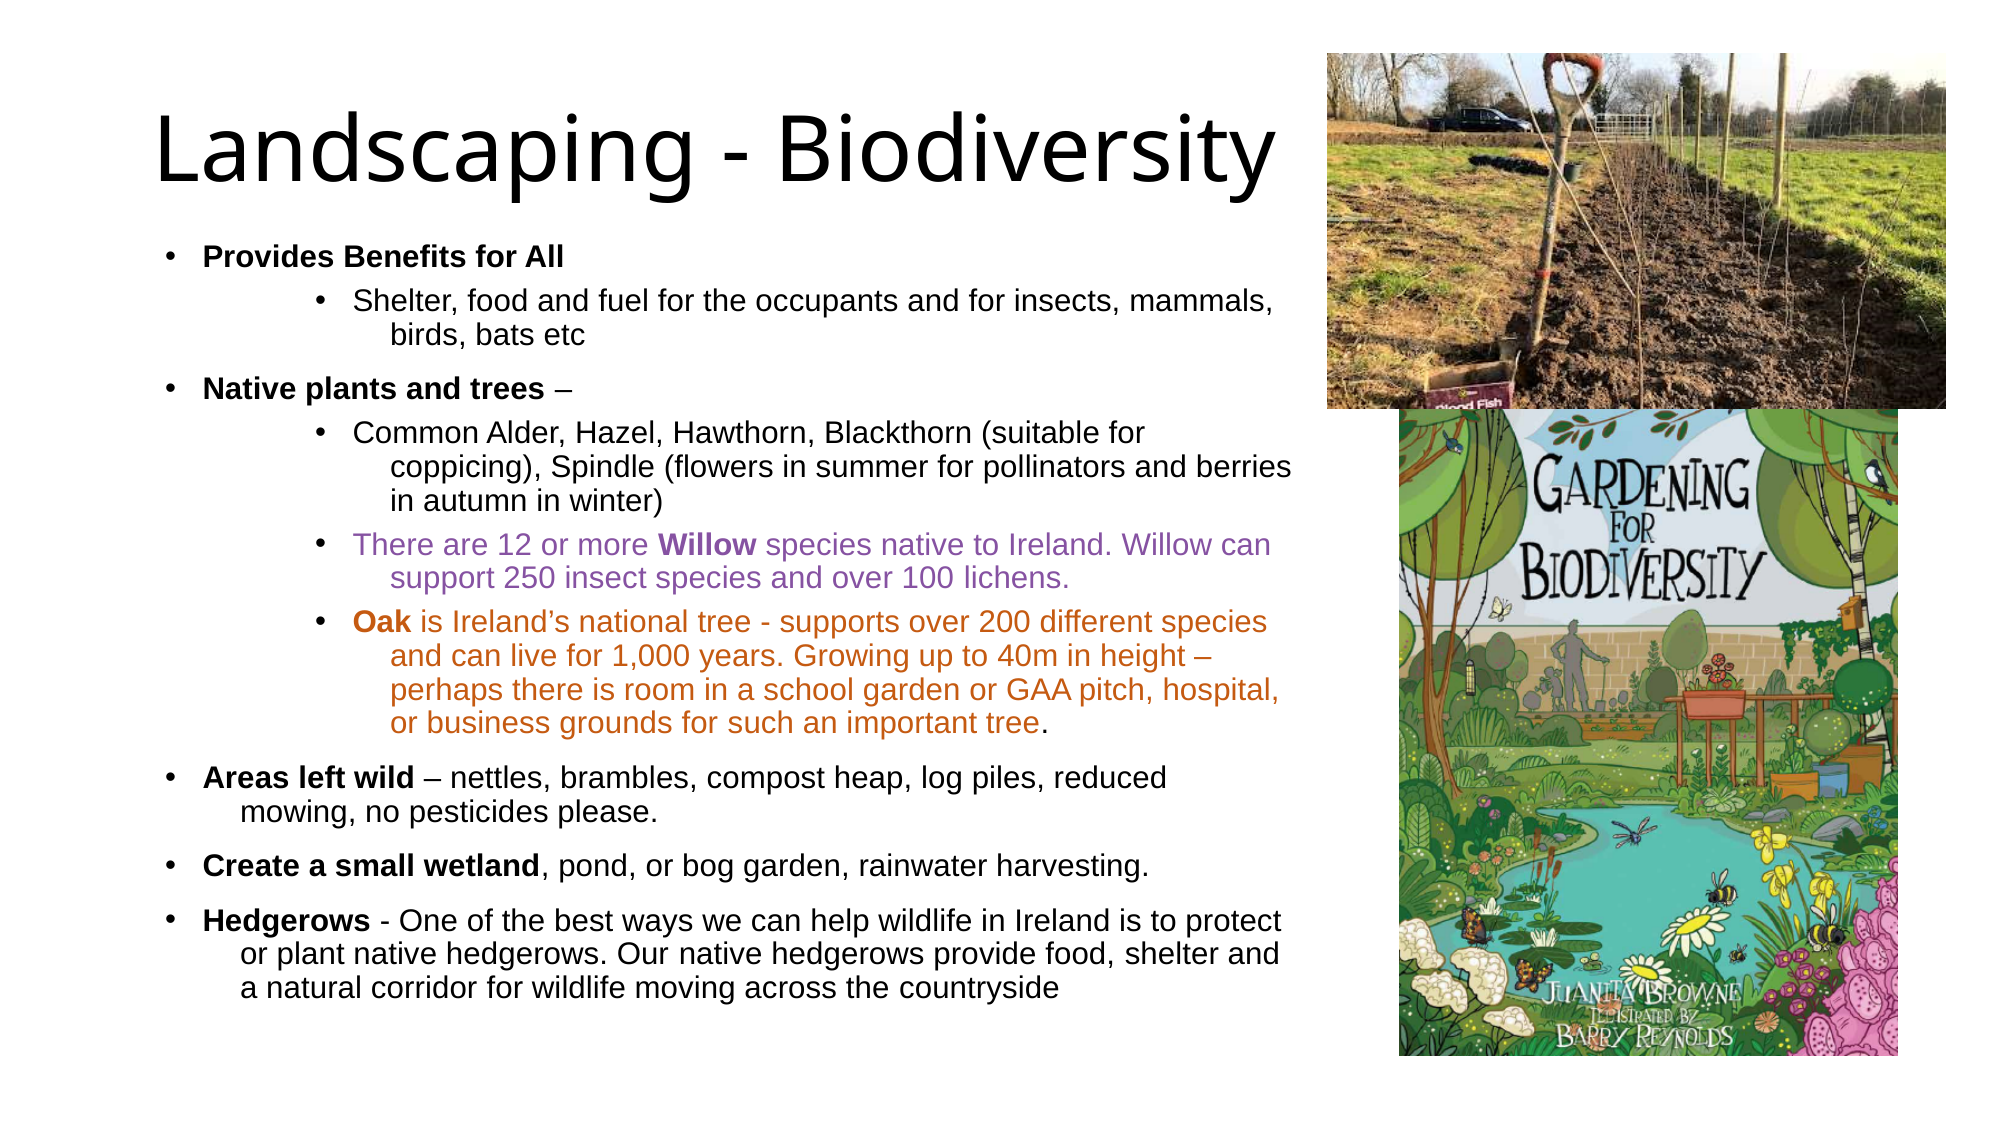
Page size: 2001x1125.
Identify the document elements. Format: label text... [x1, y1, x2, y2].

title Landscaping - Biodiversity [137, 59, 1297, 245]
list Provides Benefits for All Shelter, food and fuel for the occupants and for insects, mammals, birds, bats etc Native plants and trees – Common Alder, Hazel, Hawthorn, Blackthorn (suitable for coppicing), Spindle (flowers in summer for pollinators and berries in autumn in winter) There are 12 or more Willow species native to Ireland. Willow can support 250 insect species and over 100 lichens. Oak is Ireland’s national tree - supports over 200 different species and can live for 1,000 years. Growing up to 40m in height – perhaps there is room in a school garden or GAA pitch, hospital, or business grounds for such an important tree. Areas left wild – nettles, brambles, compost heap, log piles, reduced mowing, no pesticides please. Create a small wetland, pond, or bog garden, rainwater harvesting. Hedgerows - One of the best ways we can help wildlife in Ireland is to protect or plant native hedgerows. Our native hedgerows provide food, shelter and a natural corridor for wildlife moving across the countryside [150, 233, 1310, 1023]
picture [1327, 53, 1946, 1056]
